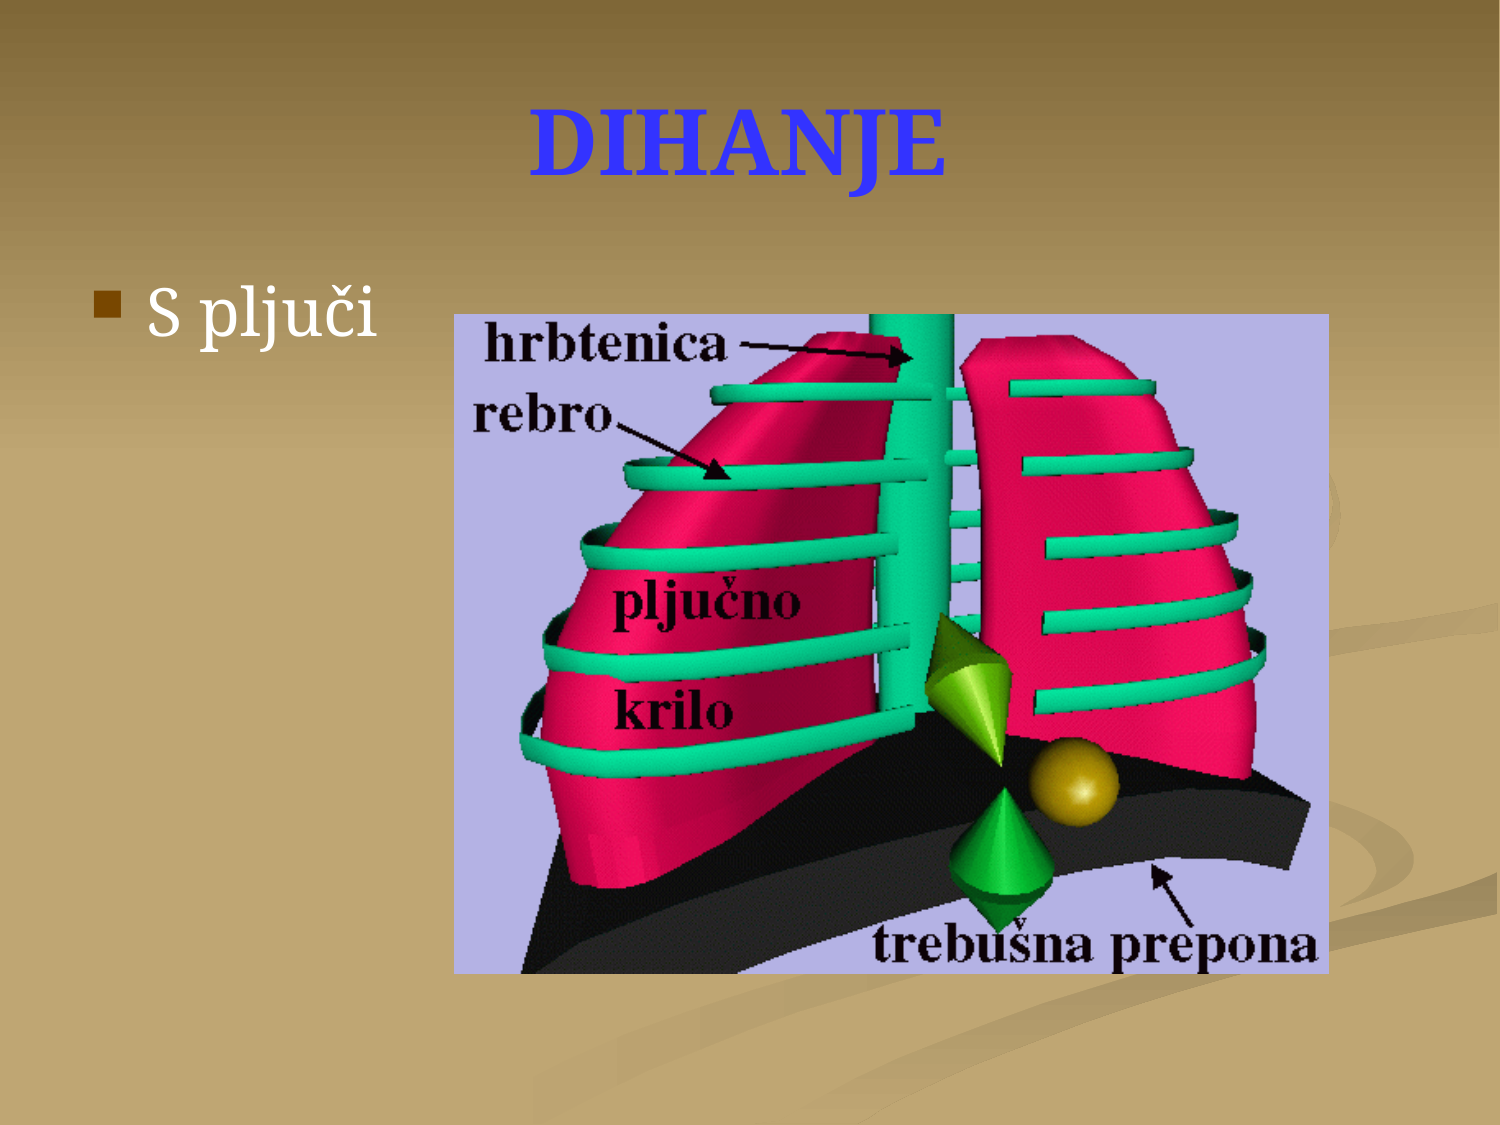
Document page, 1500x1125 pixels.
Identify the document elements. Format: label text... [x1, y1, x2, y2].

picture [454, 314, 1329, 974]
list S pljuči [75, 262, 1425, 1005]
title DIHANJE [75, 45, 1425, 233]
